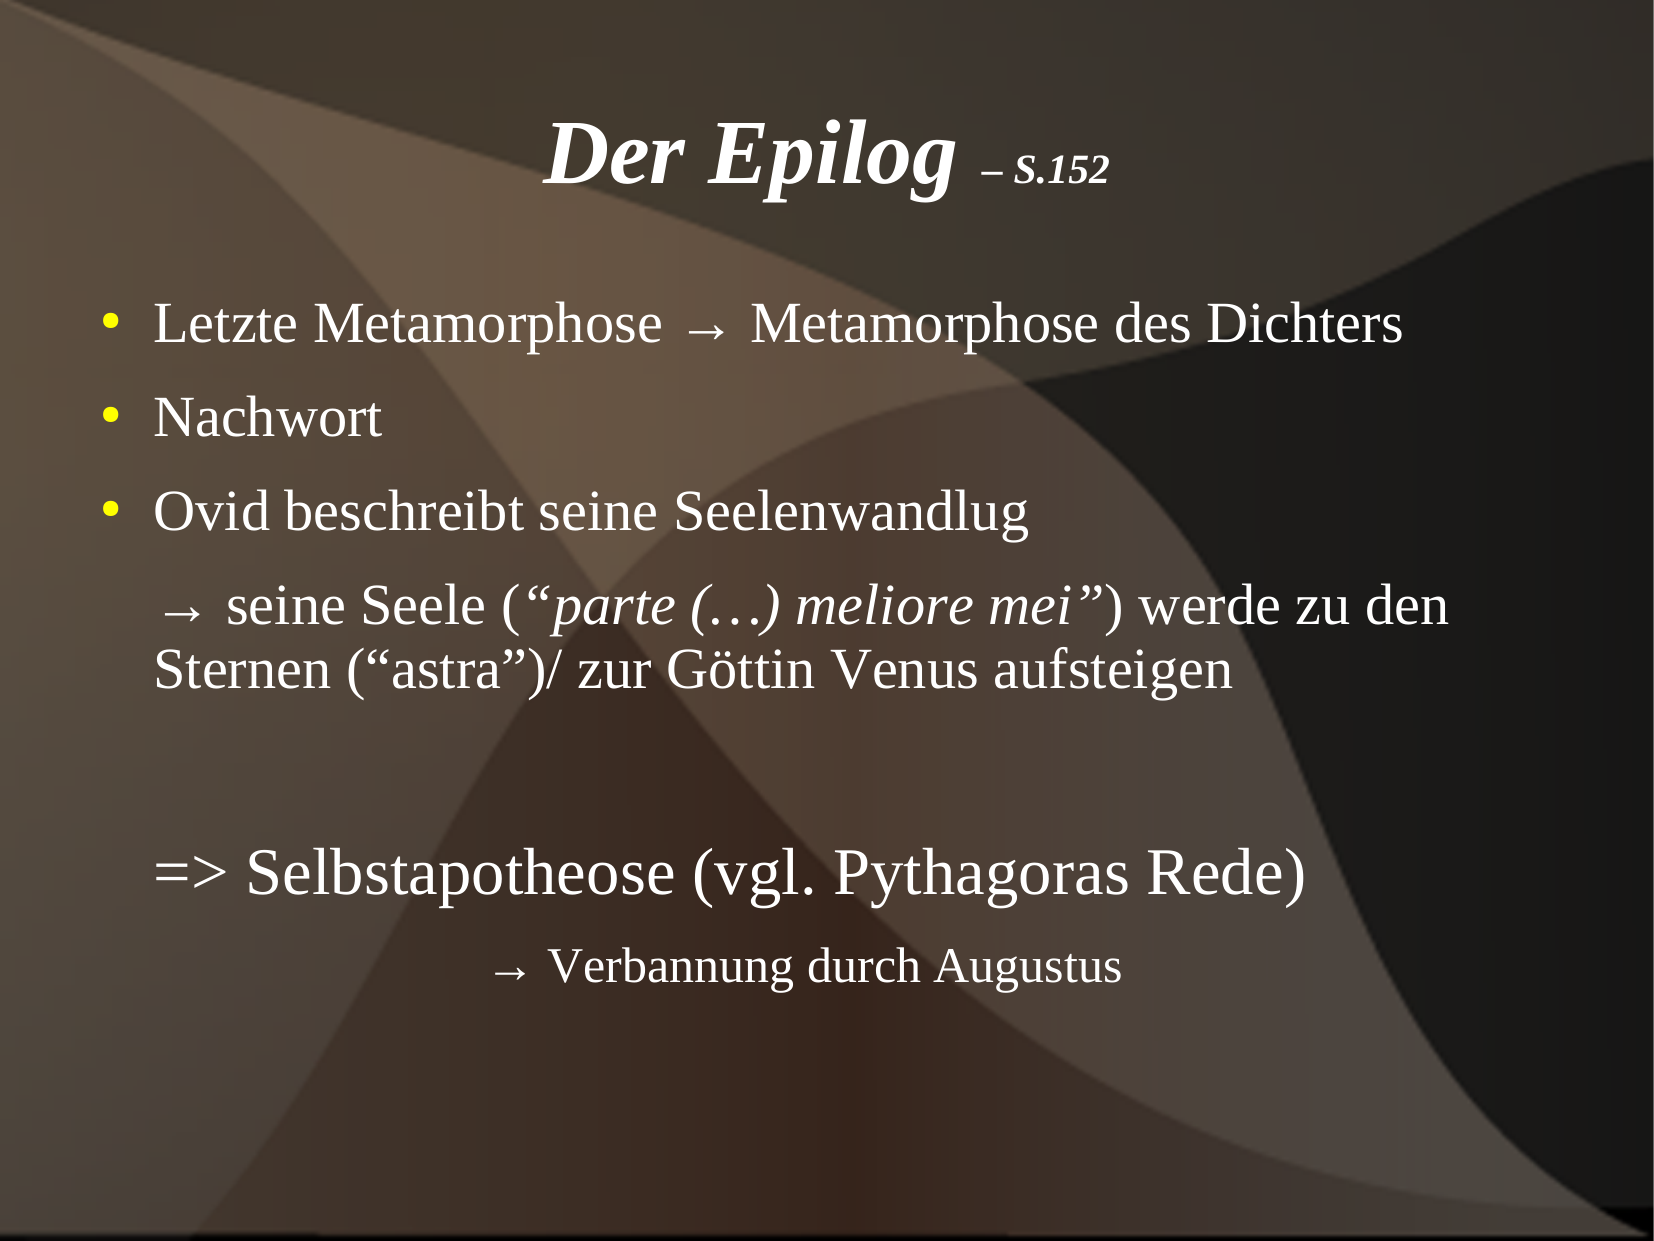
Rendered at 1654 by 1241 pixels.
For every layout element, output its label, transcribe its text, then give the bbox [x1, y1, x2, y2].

picture [0, 0, 1654, 1241]
title Der Epilog – S.152 [82, 49, 1571, 257]
list Letzte Metamorphose → Metamorphose des Dichters Nachwort Ovid beschreibt seine Seelenwandlug → seine Seele (“parte (…) meliore mei”) werde zu den Sternen (“astra”)/ zur Göttin Venus aufsteigen => Selbstapotheose (vgl. Pythagoras Rede) → Verbannung durch Augustus [82, 290, 1571, 1195]
